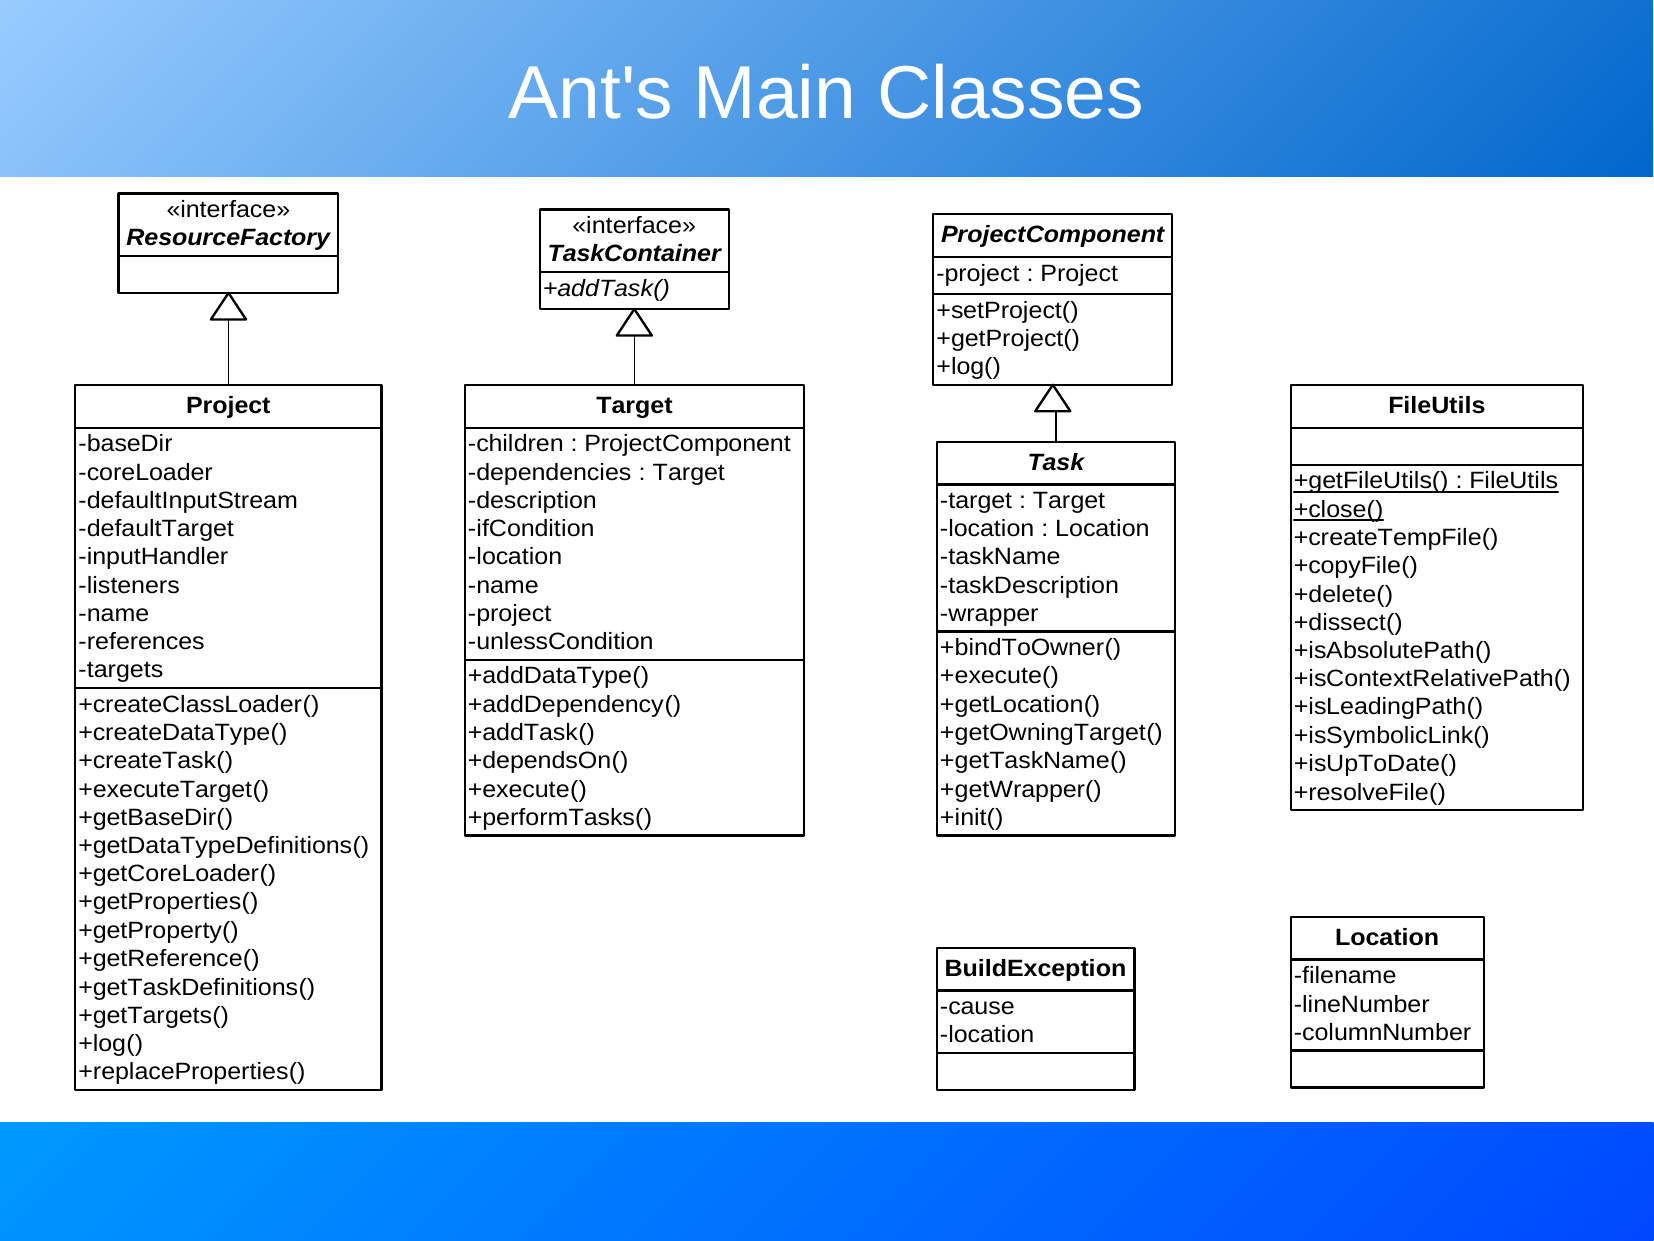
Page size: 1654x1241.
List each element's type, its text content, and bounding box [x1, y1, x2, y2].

title Ant's Main Classes [82, 22, 1571, 163]
picture [70, 188, 1588, 1095]
